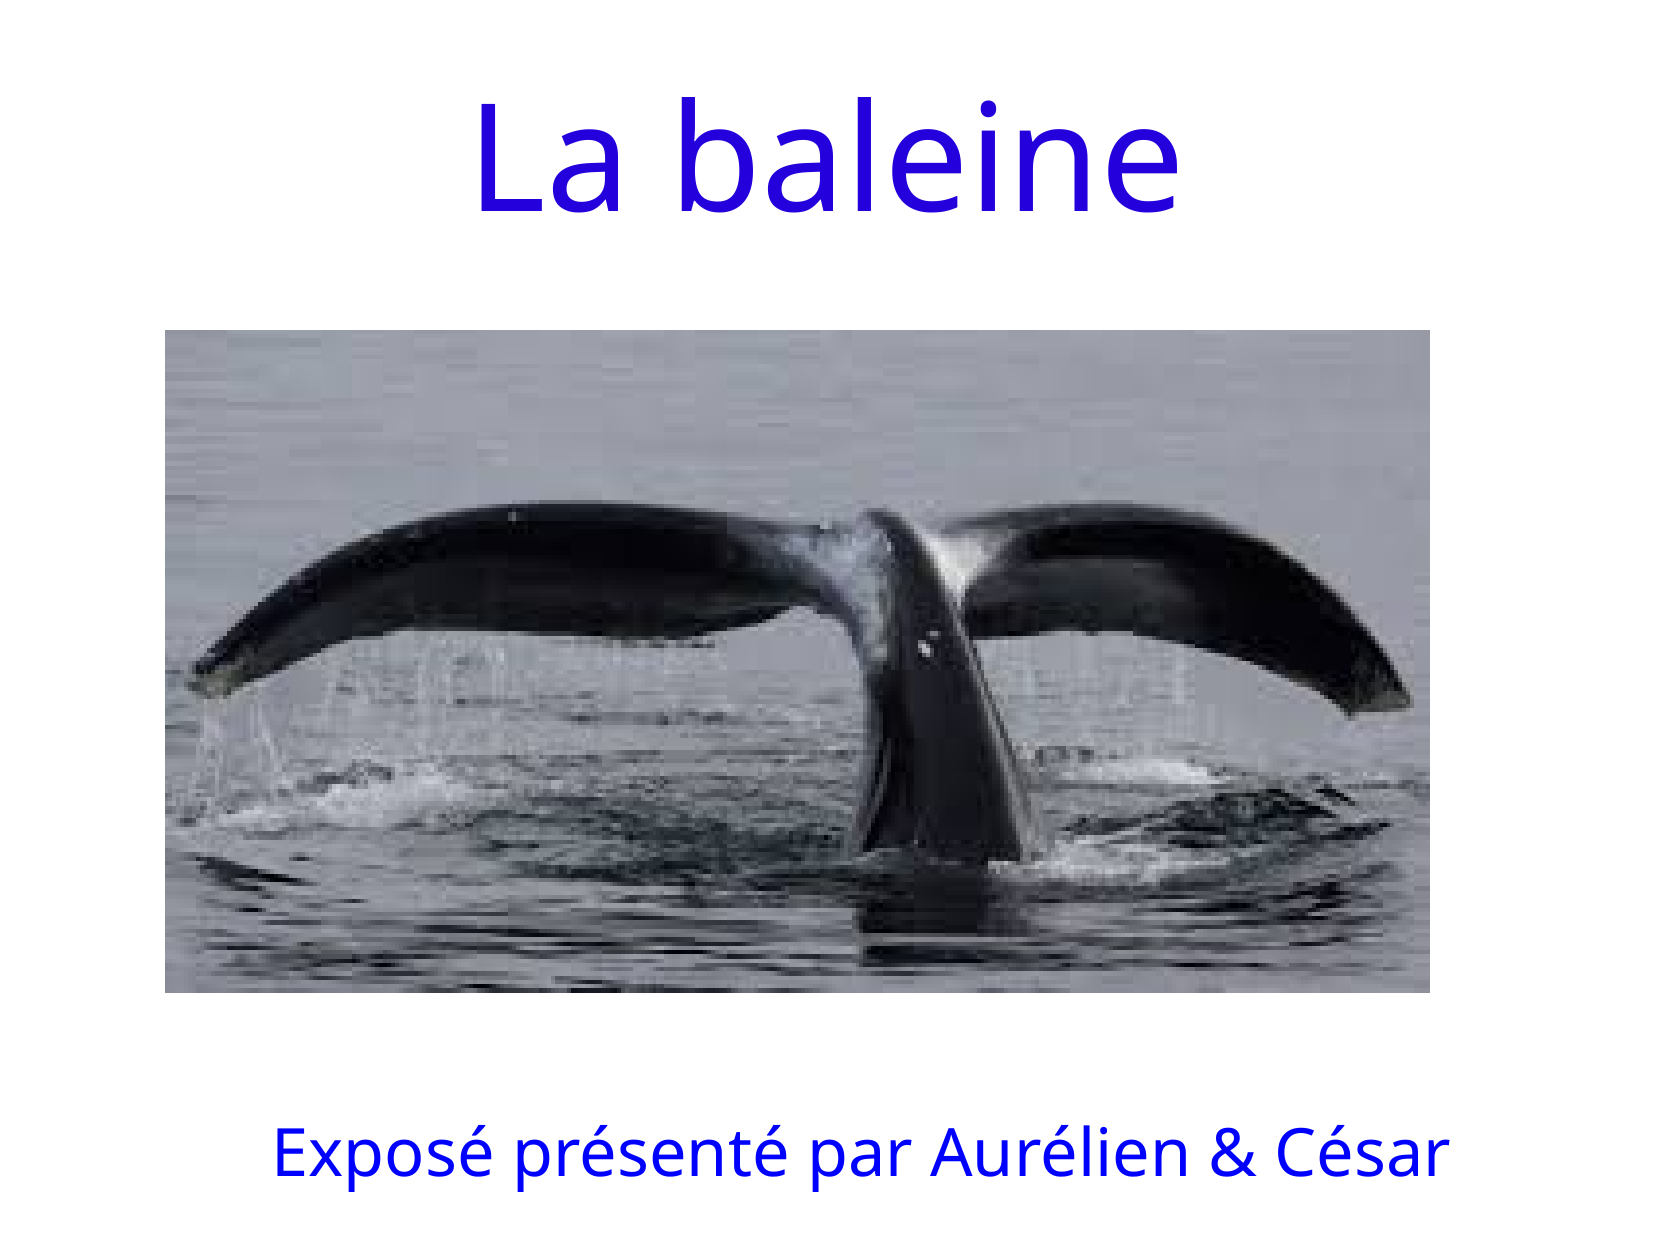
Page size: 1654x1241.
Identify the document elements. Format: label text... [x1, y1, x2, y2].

list Exposé présenté par Aurélien & César [0, 1105, 1654, 1236]
picture [165, 330, 1430, 993]
title La baleine [82, 49, 1571, 257]
